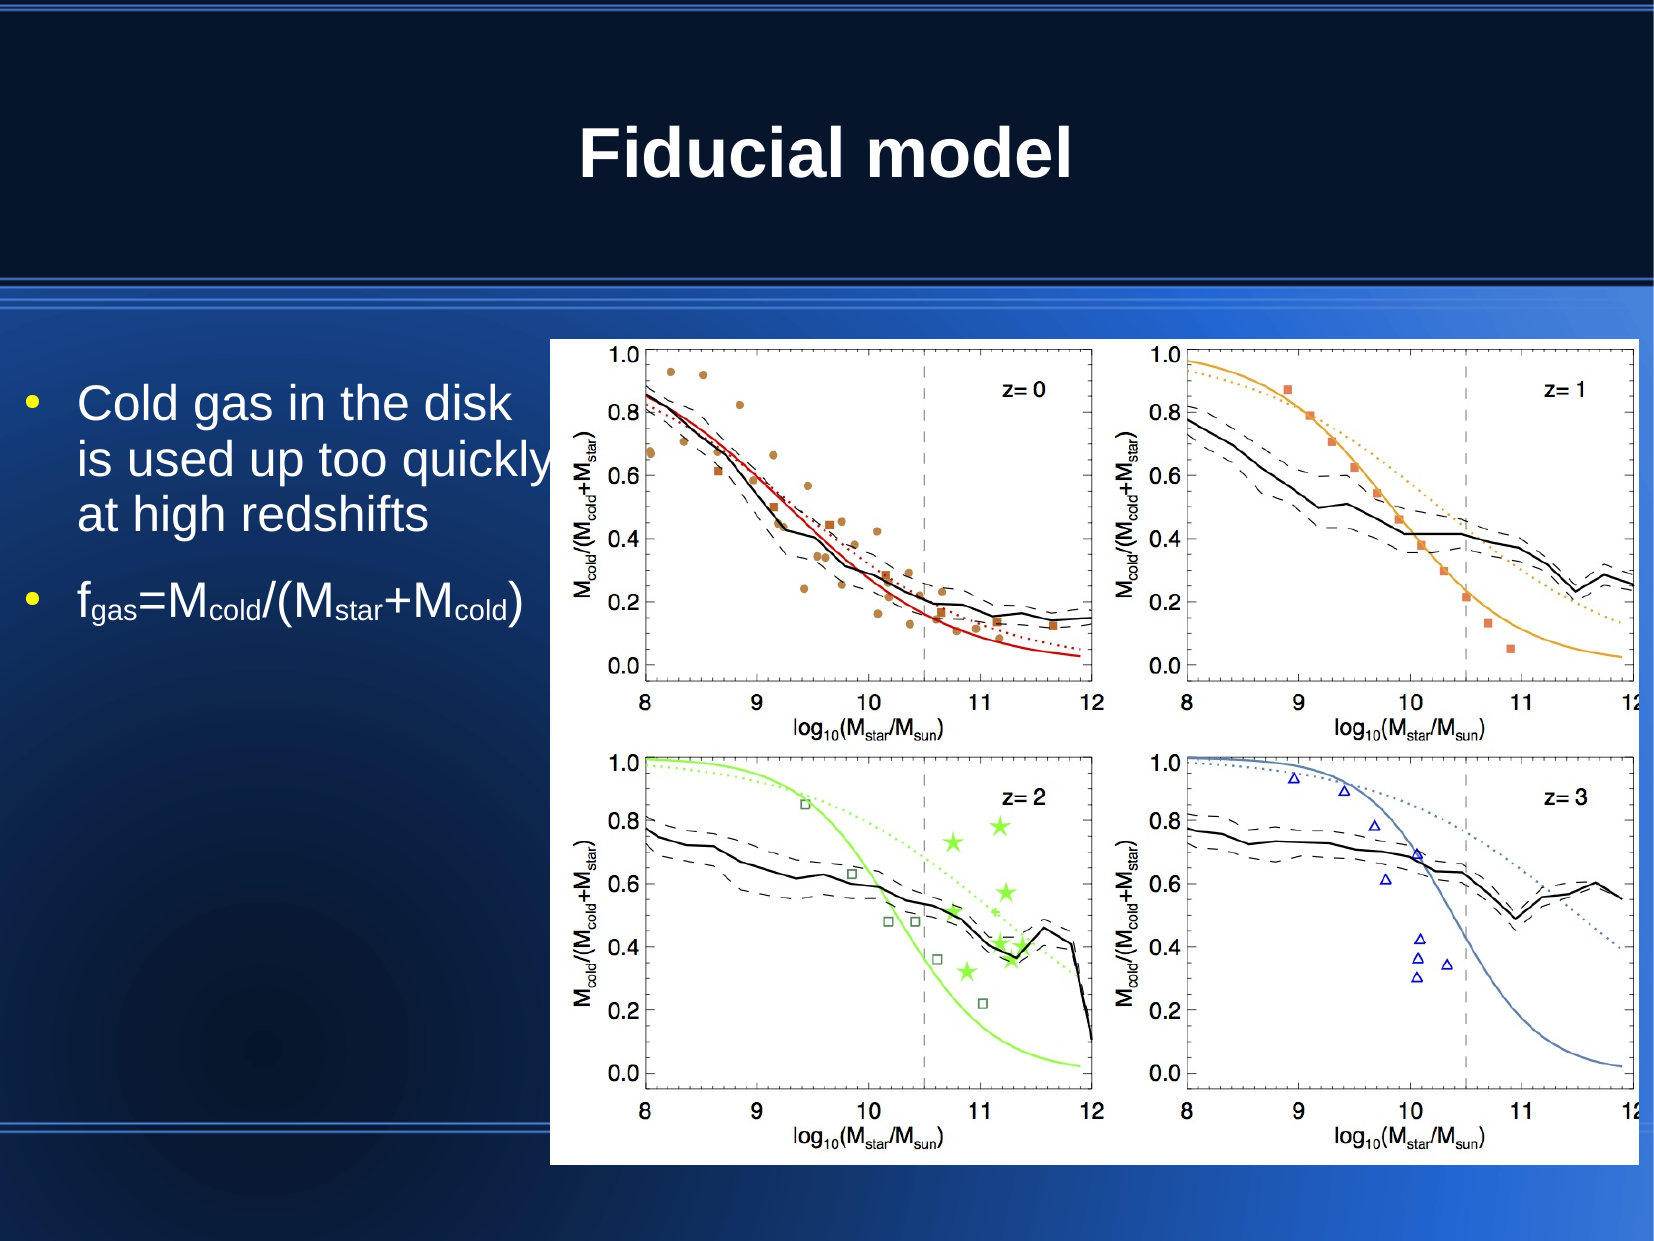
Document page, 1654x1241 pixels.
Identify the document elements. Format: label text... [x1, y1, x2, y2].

list Cold gas in the disk is used up too quickly at high redshifts fgas=Mcold/(Mstar+Mcold) [5, 375, 550, 1077]
title Fiducial model [82, 49, 1571, 257]
picture [0, 0, 1654, 1241]
